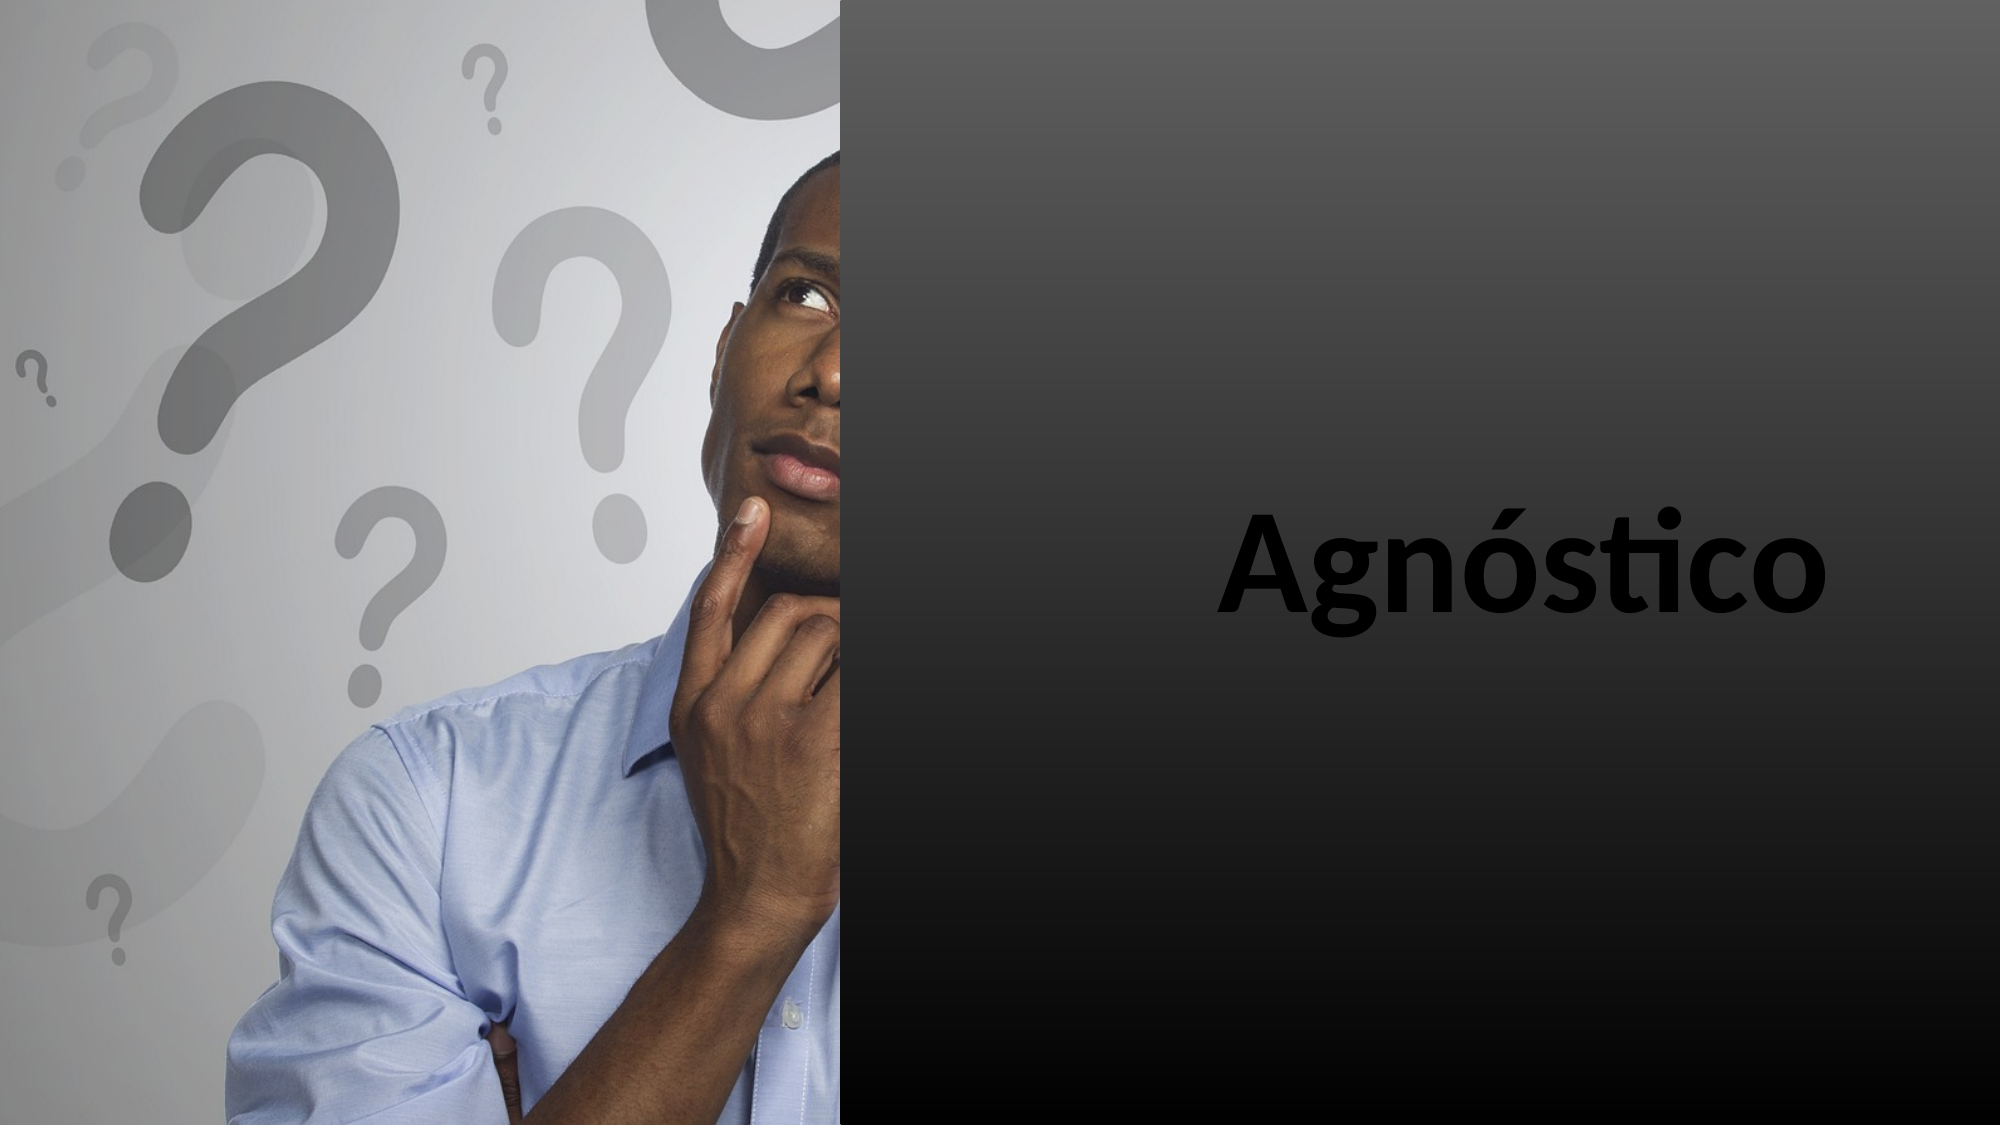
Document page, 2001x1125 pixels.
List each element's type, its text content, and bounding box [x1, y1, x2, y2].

text_box Agnóstico [1202, 472, 1971, 653]
text_box [841, 0, 2000, 1125]
picture [0, 0, 841, 1125]
